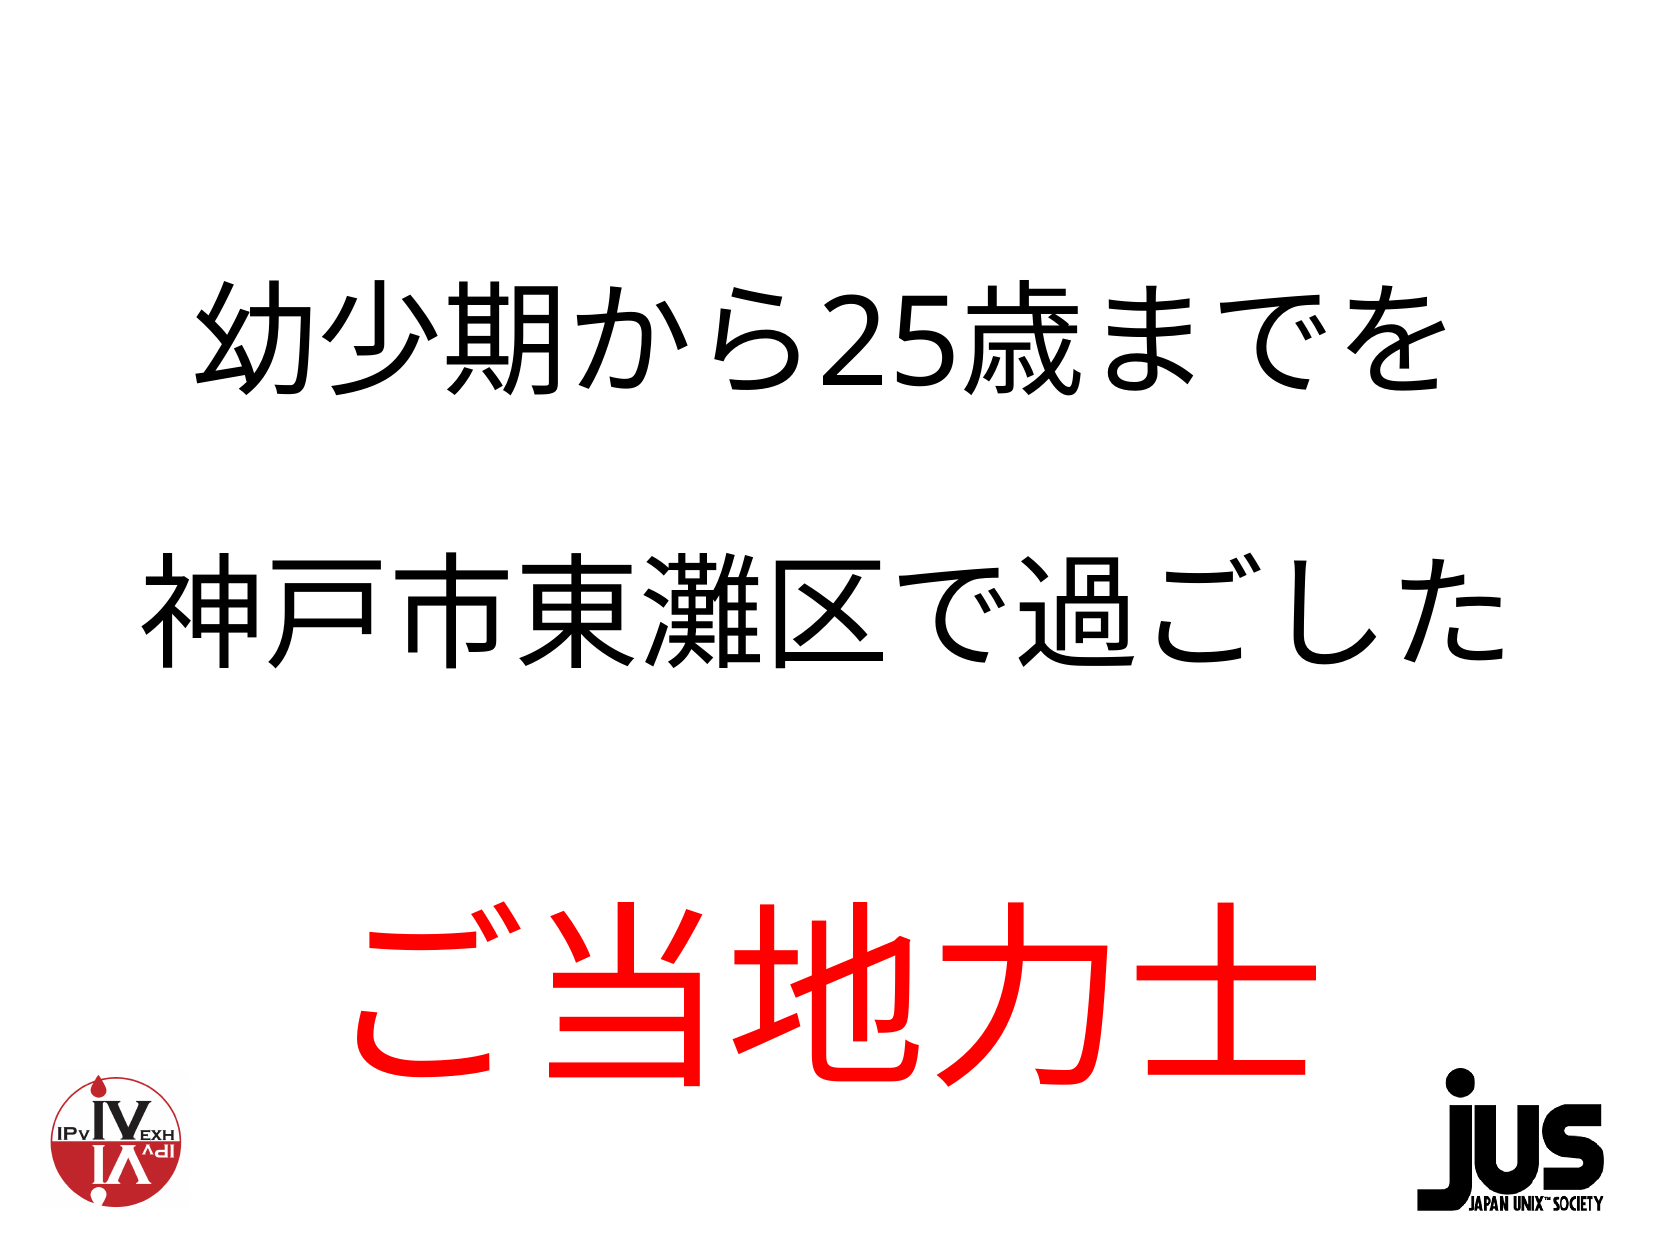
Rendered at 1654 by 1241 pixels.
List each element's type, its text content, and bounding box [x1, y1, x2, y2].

picture [1417, 1068, 1604, 1211]
picture [41, 1068, 190, 1210]
subtitle 幼少期から25歳までを 神戸市東灘区で過ごした ご当地力士 [82, 177, 1571, 1102]
